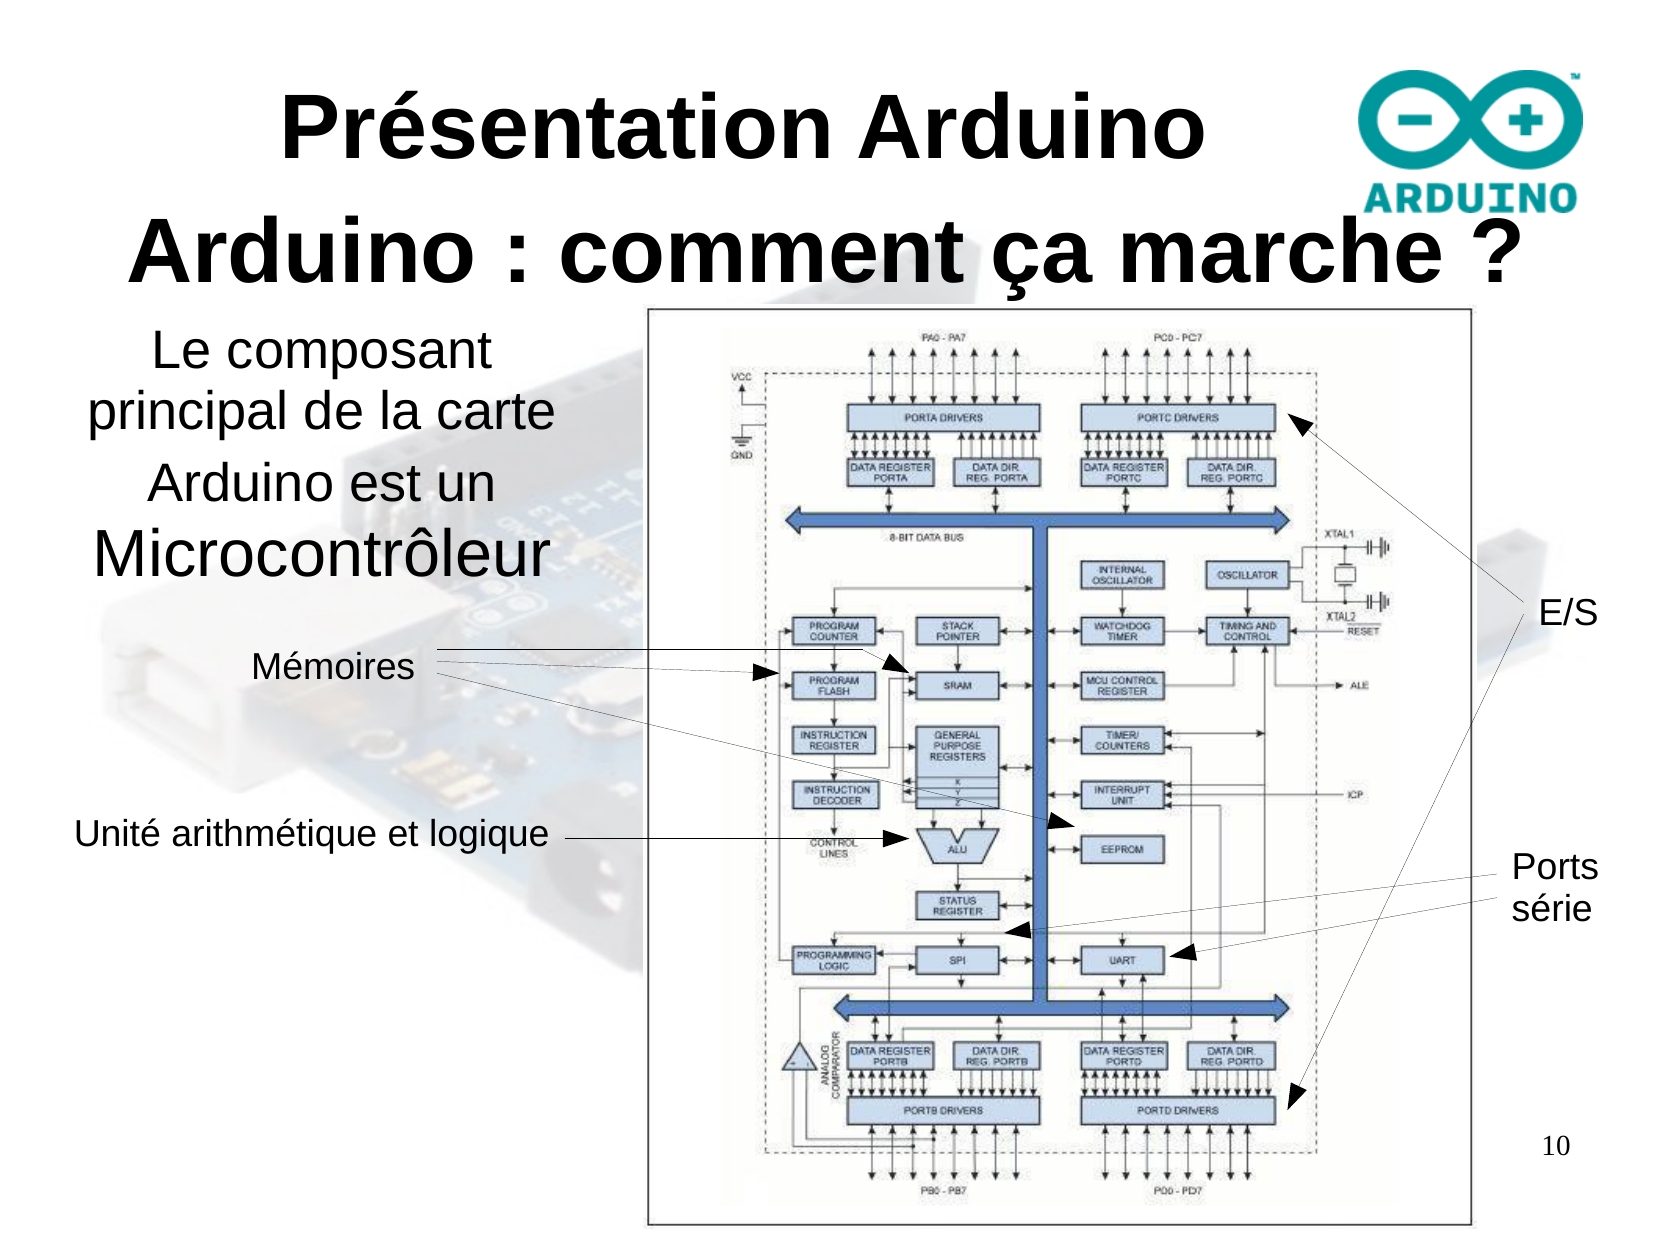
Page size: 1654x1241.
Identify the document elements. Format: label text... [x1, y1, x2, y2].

subtitle Le composant principal de la carte Arduino est un Microcontrôleur [11, 319, 591, 591]
text_box E/S [1523, 584, 1614, 642]
title Présentation Arduino [0, 23, 1489, 231]
text_box Unité arithmétique et logique [59, 805, 565, 863]
title Arduino : comment ça marche ? [82, 147, 1571, 355]
picture [0, 0, 1654, 1241]
text_box Mémoires [236, 637, 431, 695]
text_box Ports série [1496, 838, 1615, 938]
